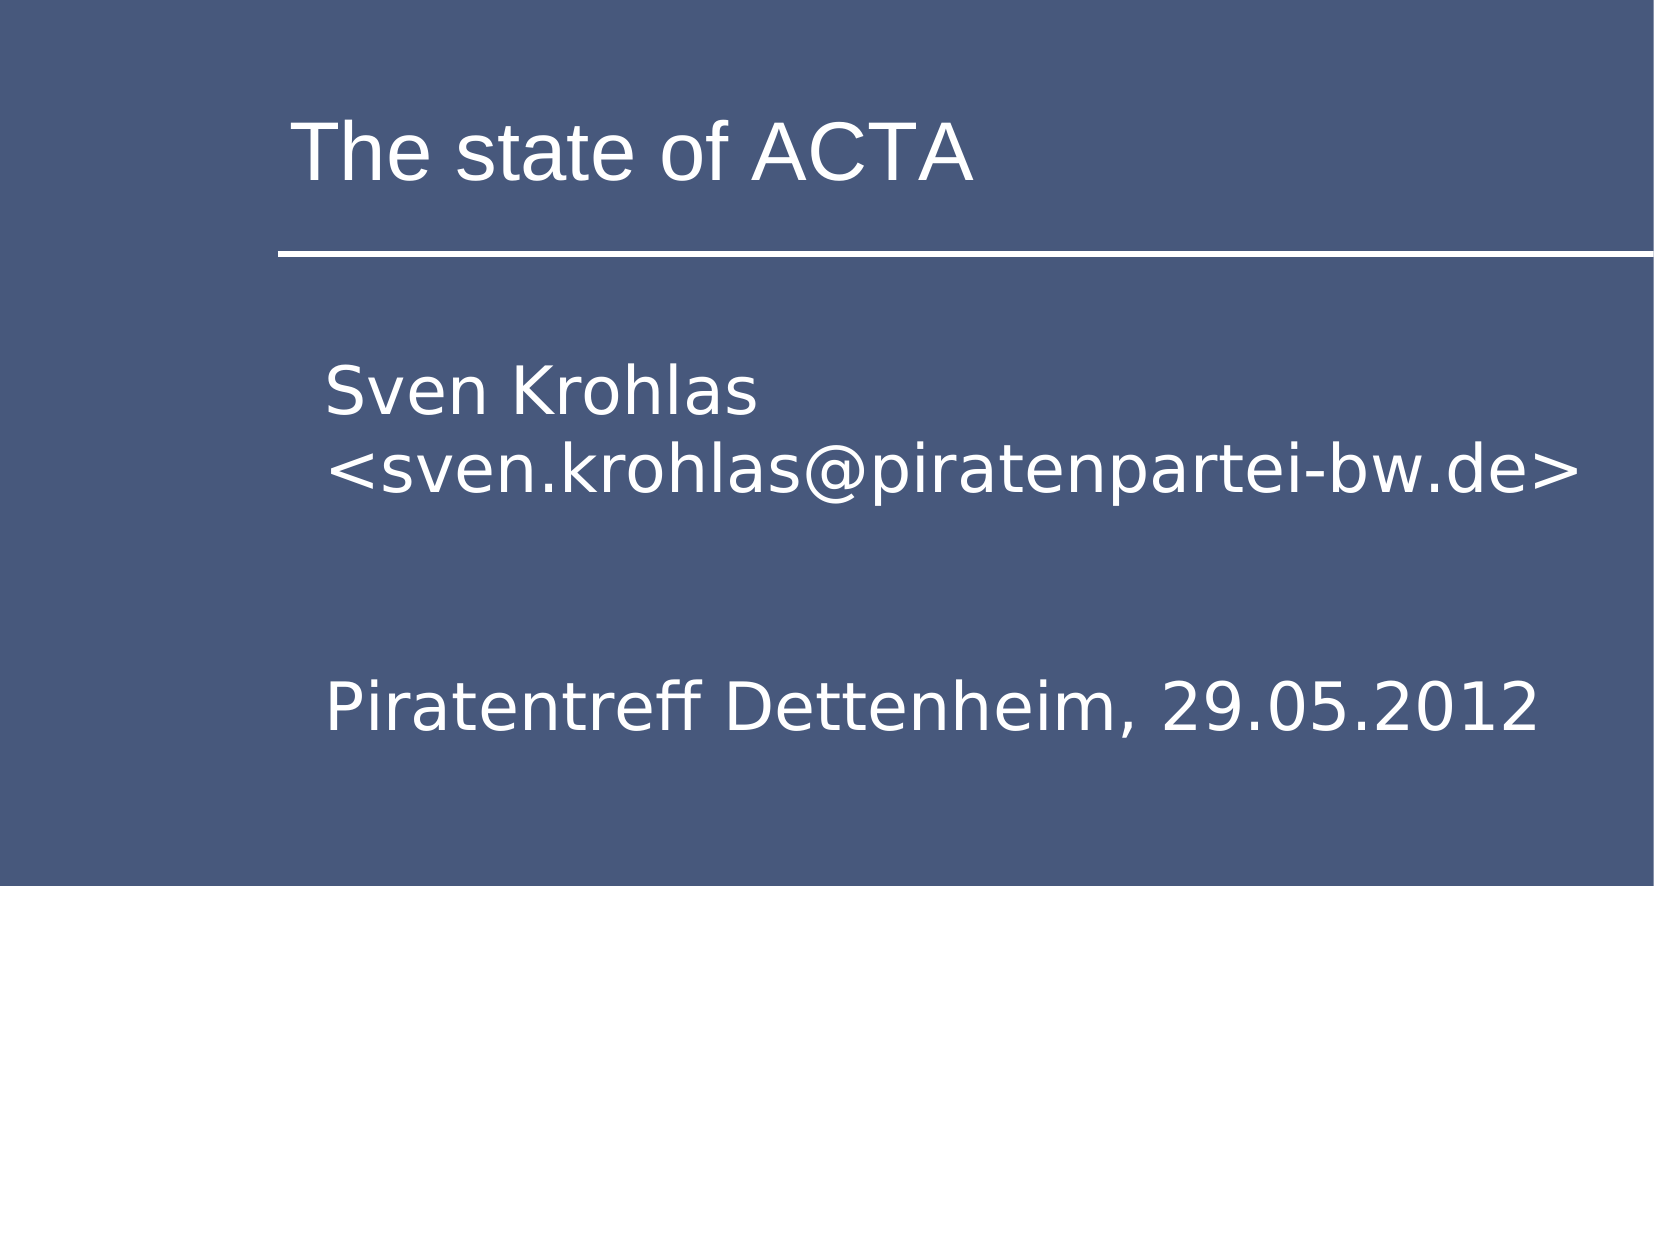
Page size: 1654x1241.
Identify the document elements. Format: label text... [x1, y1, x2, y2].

subtitle Sven Krohlas <sven.krohlas@piratenpartei-bw.de> Piratentreff Dettenheim, 29.05.2012 [324, 325, 1595, 774]
title The state of ACTA [289, 72, 1595, 231]
